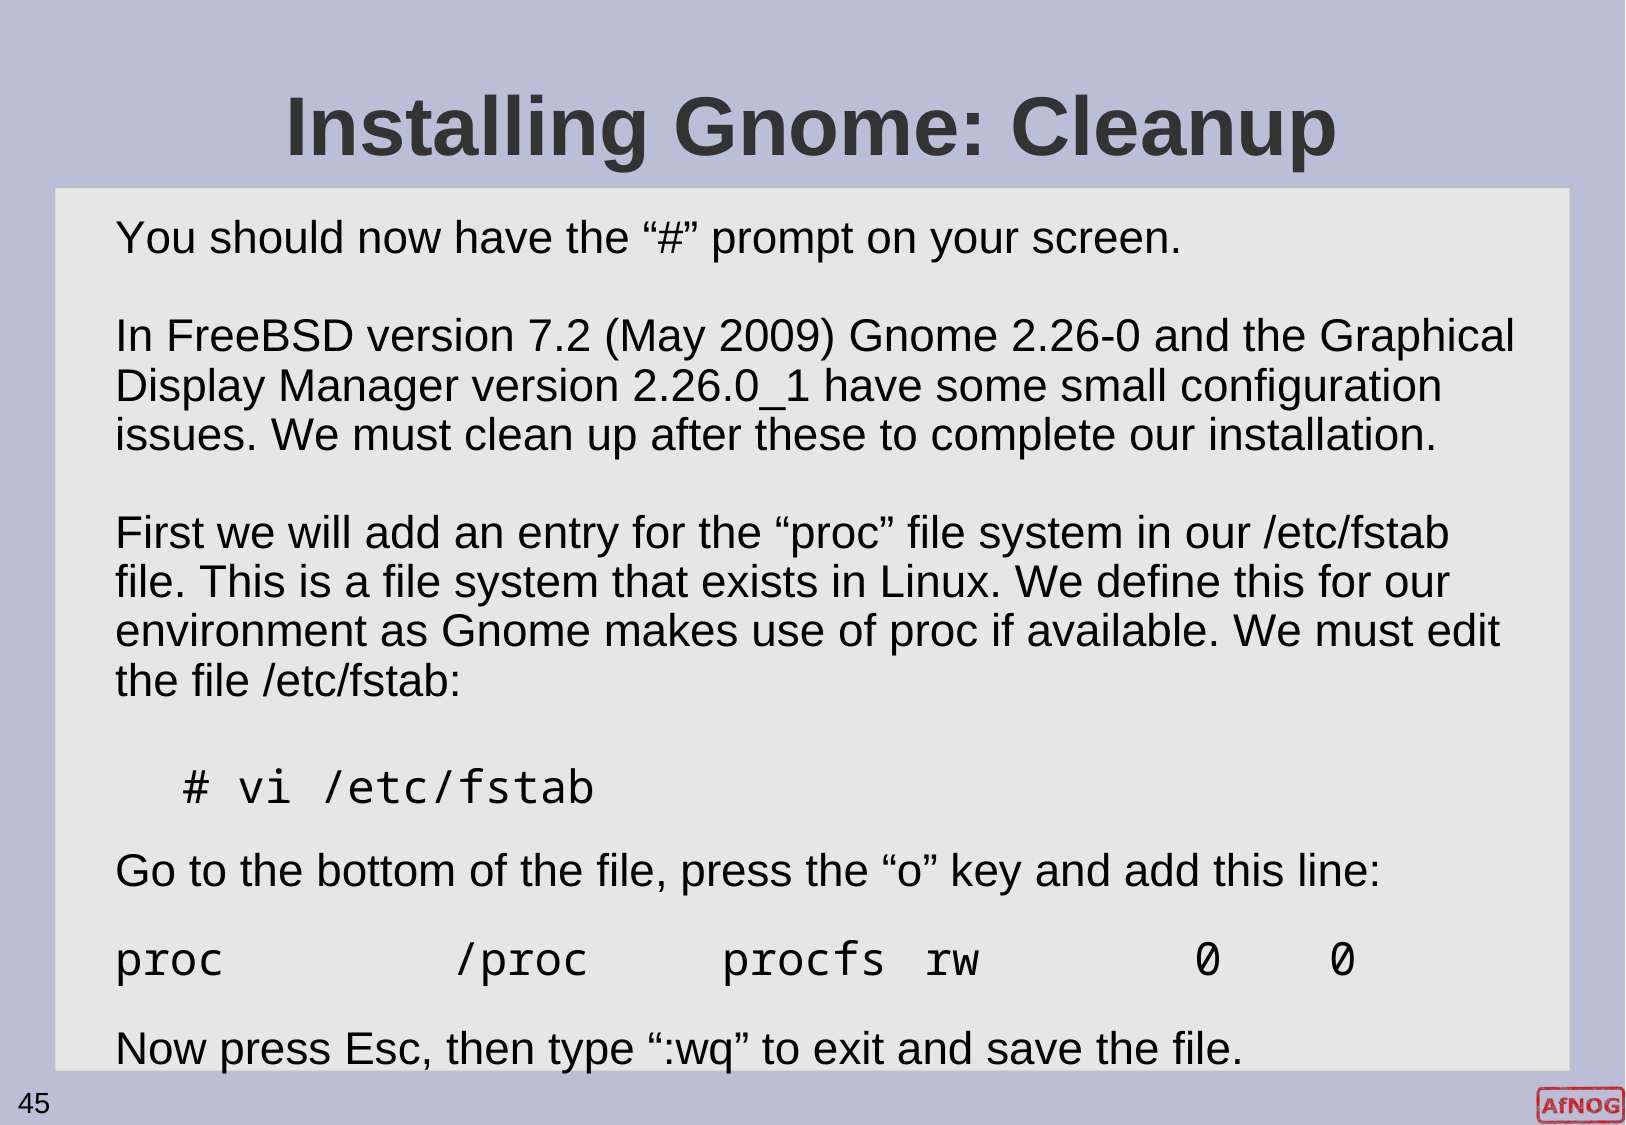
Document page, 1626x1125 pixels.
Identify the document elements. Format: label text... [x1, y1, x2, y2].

title Installing Gnome: Cleanup [54, 51, 1571, 207]
text_box You should now have the “#” prompt on your screen. In FreeBSD version 7.2 (May 2009) Gnome 2.26-0 and the Graphical Display Manager version 2.26.0_1 have some small configuration issues. We must clean up after these to complete our installation. First we will add an entry for the “proc” file system in our /etc/fstab file. This is a file system that exists in Linux. We define this for our environment as Gnome makes use of proc if available. We must edit the file /etc/fstab: # vi /etc/fstab Go to the bottom of the file, press the “o” key and add this line: proc /proc procfs rw 0 0 Now press Esc, then type “:wq” to exit and save the file. [100, 206, 1536, 1063]
picture [1535, 1085, 1626, 1125]
